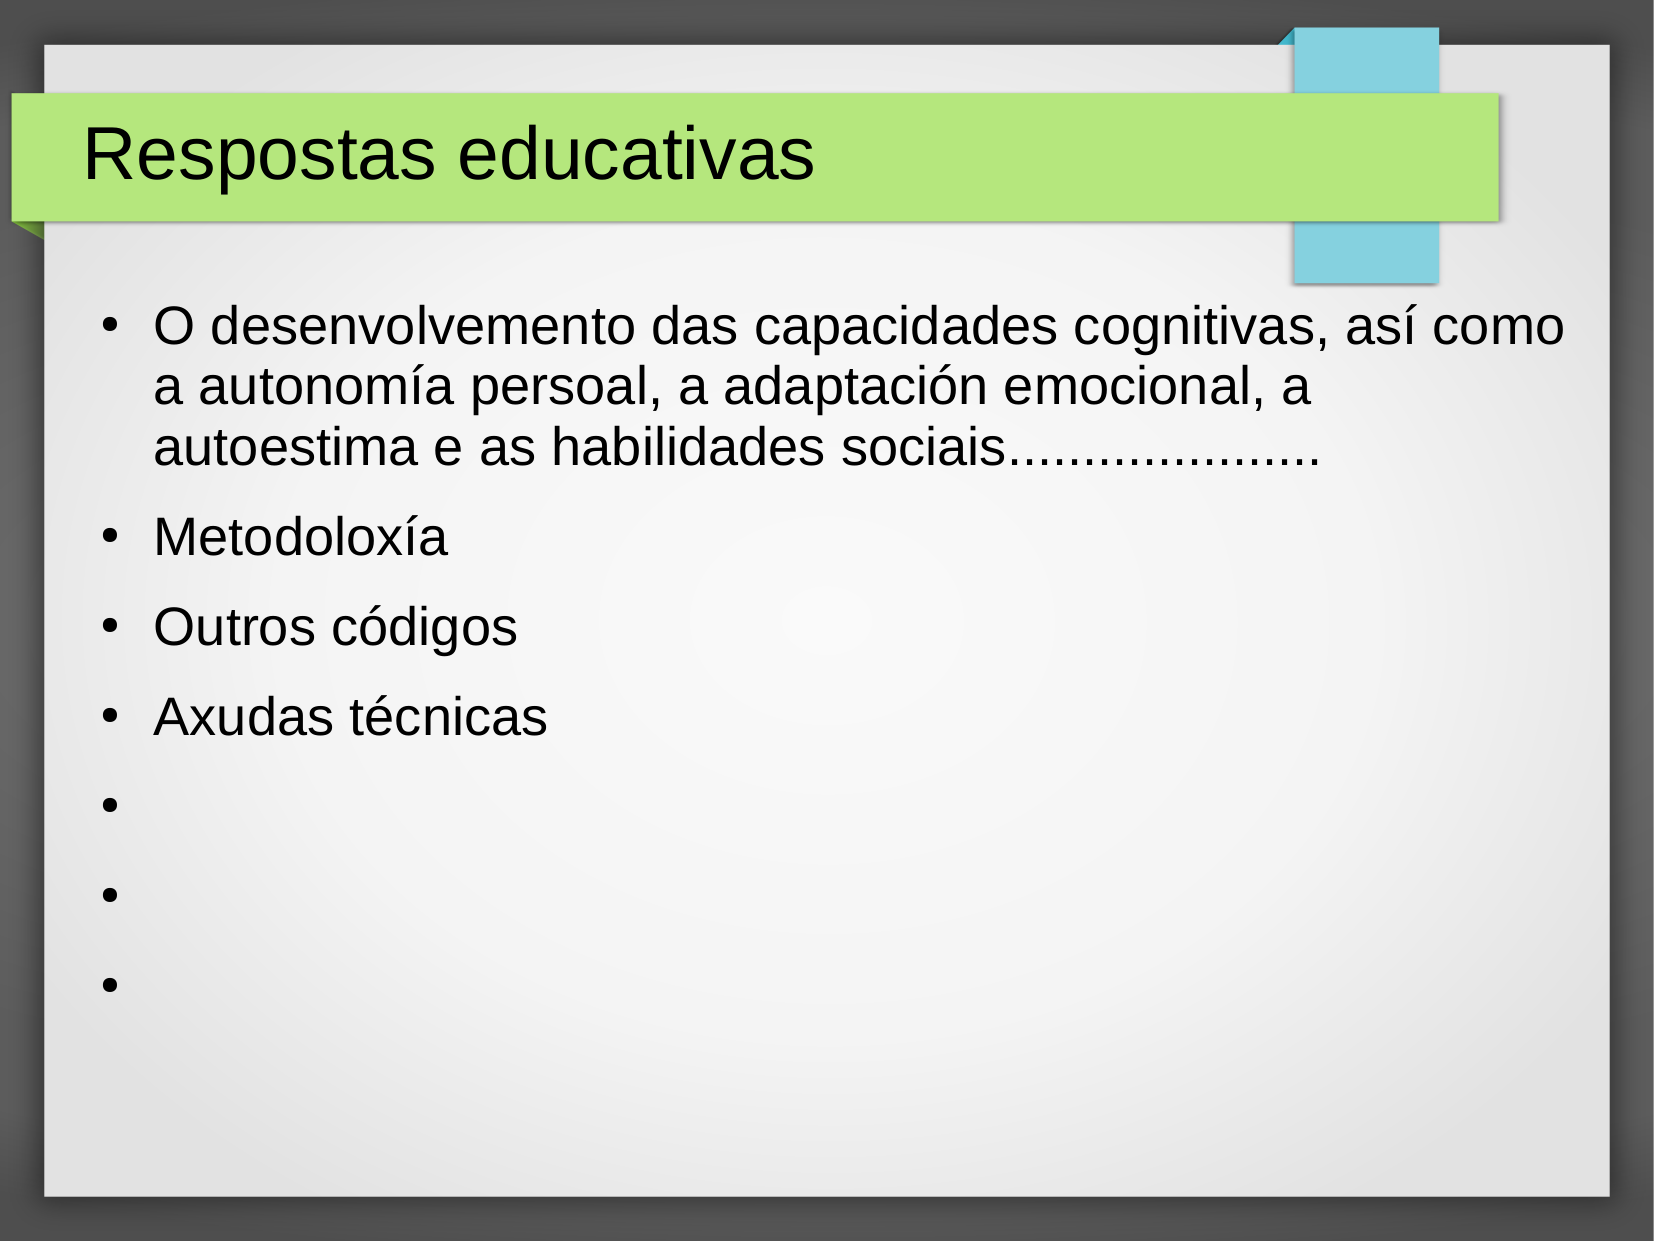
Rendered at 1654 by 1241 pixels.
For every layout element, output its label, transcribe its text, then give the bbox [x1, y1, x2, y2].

list O desenvolvemento das capacidades cognitivas, así como a autonomía persoal, a adaptación emocional, a autoestima e as habilidades sociais..................... Metodoloxía Outros códigos Axudas técnicas [82, 295, 1571, 1015]
title Respostas educativas [82, 94, 1264, 213]
picture [0, 0, 1654, 1241]
